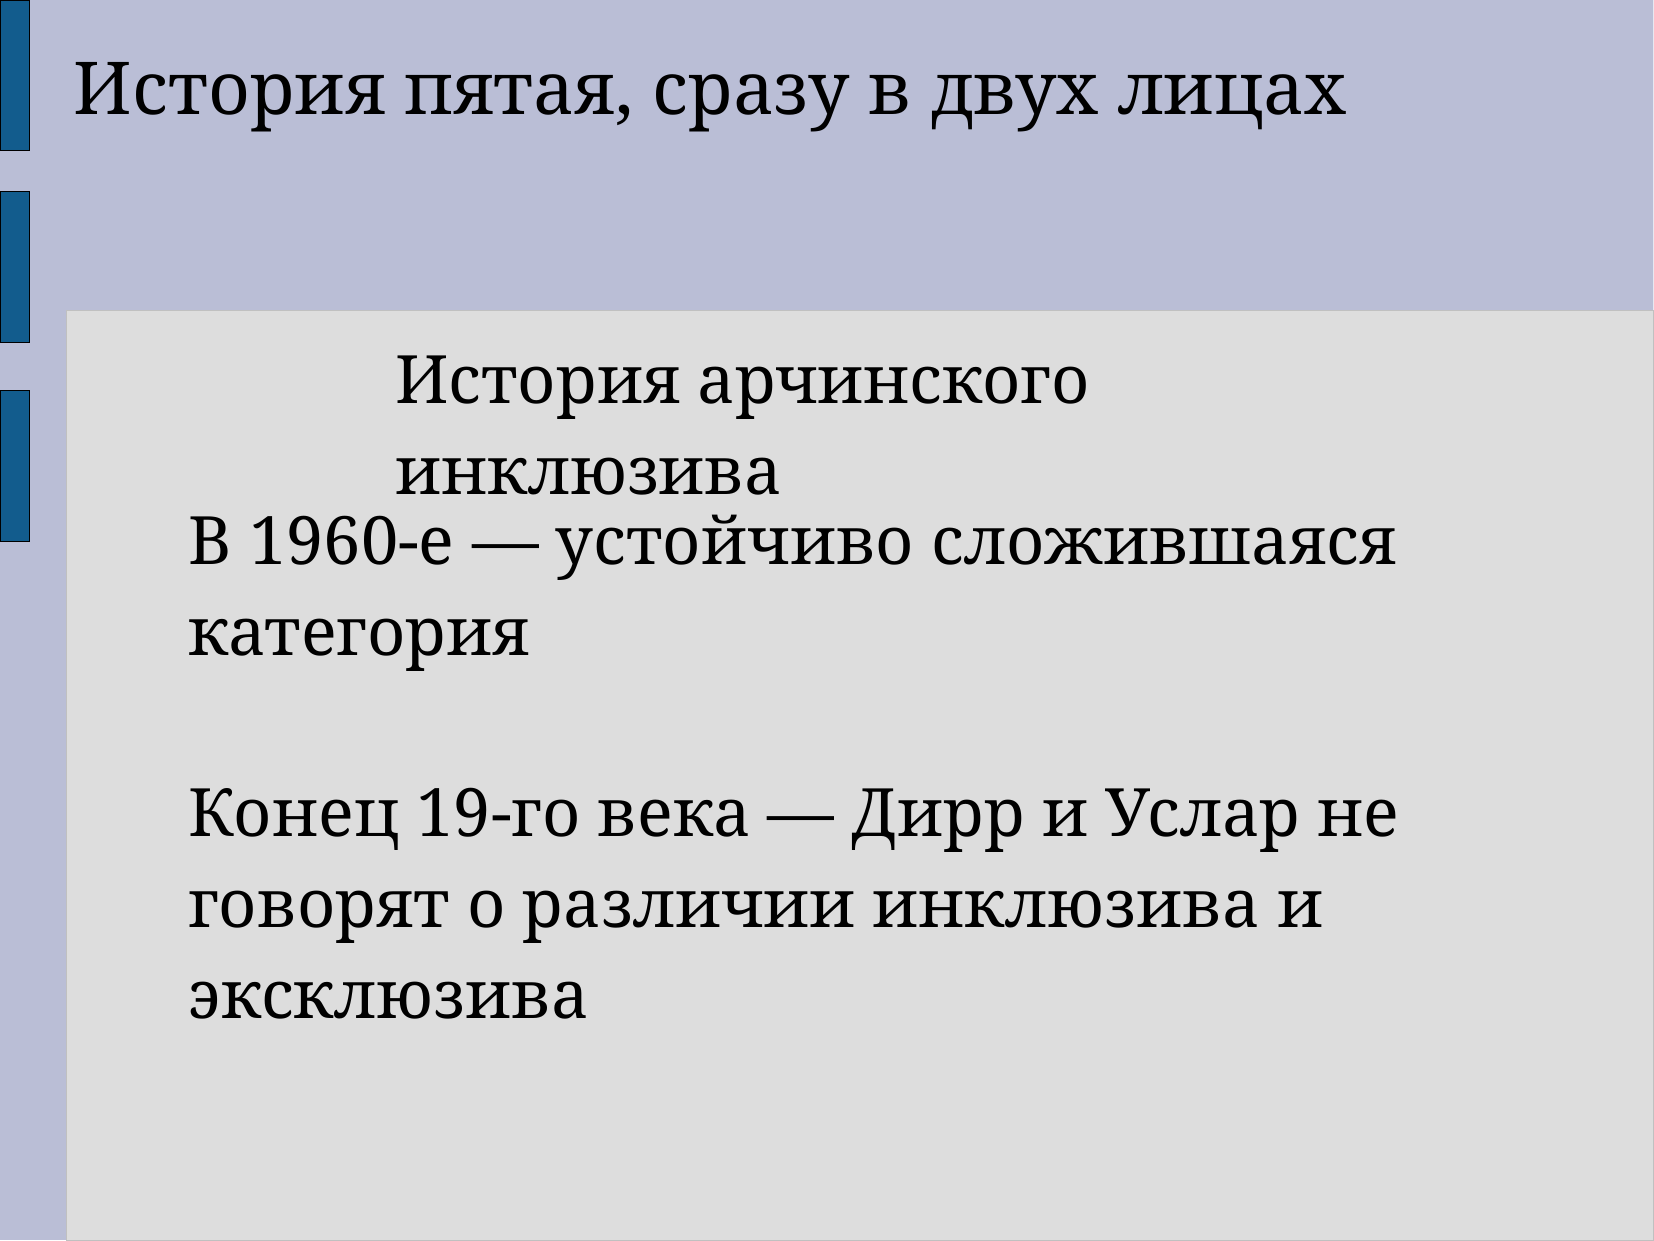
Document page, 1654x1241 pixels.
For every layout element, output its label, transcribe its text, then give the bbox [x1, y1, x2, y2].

text_box В 1960-е — устойчиво сложившаяся категория Конец 19-го века — Дирр и Услар не говорят о различии инклюзива и эксклюзива [173, 485, 1565, 1041]
text_box История арчинского инклюзива [380, 324, 1477, 430]
text_box История пятая, сразу в двух лицах [58, 29, 1654, 143]
